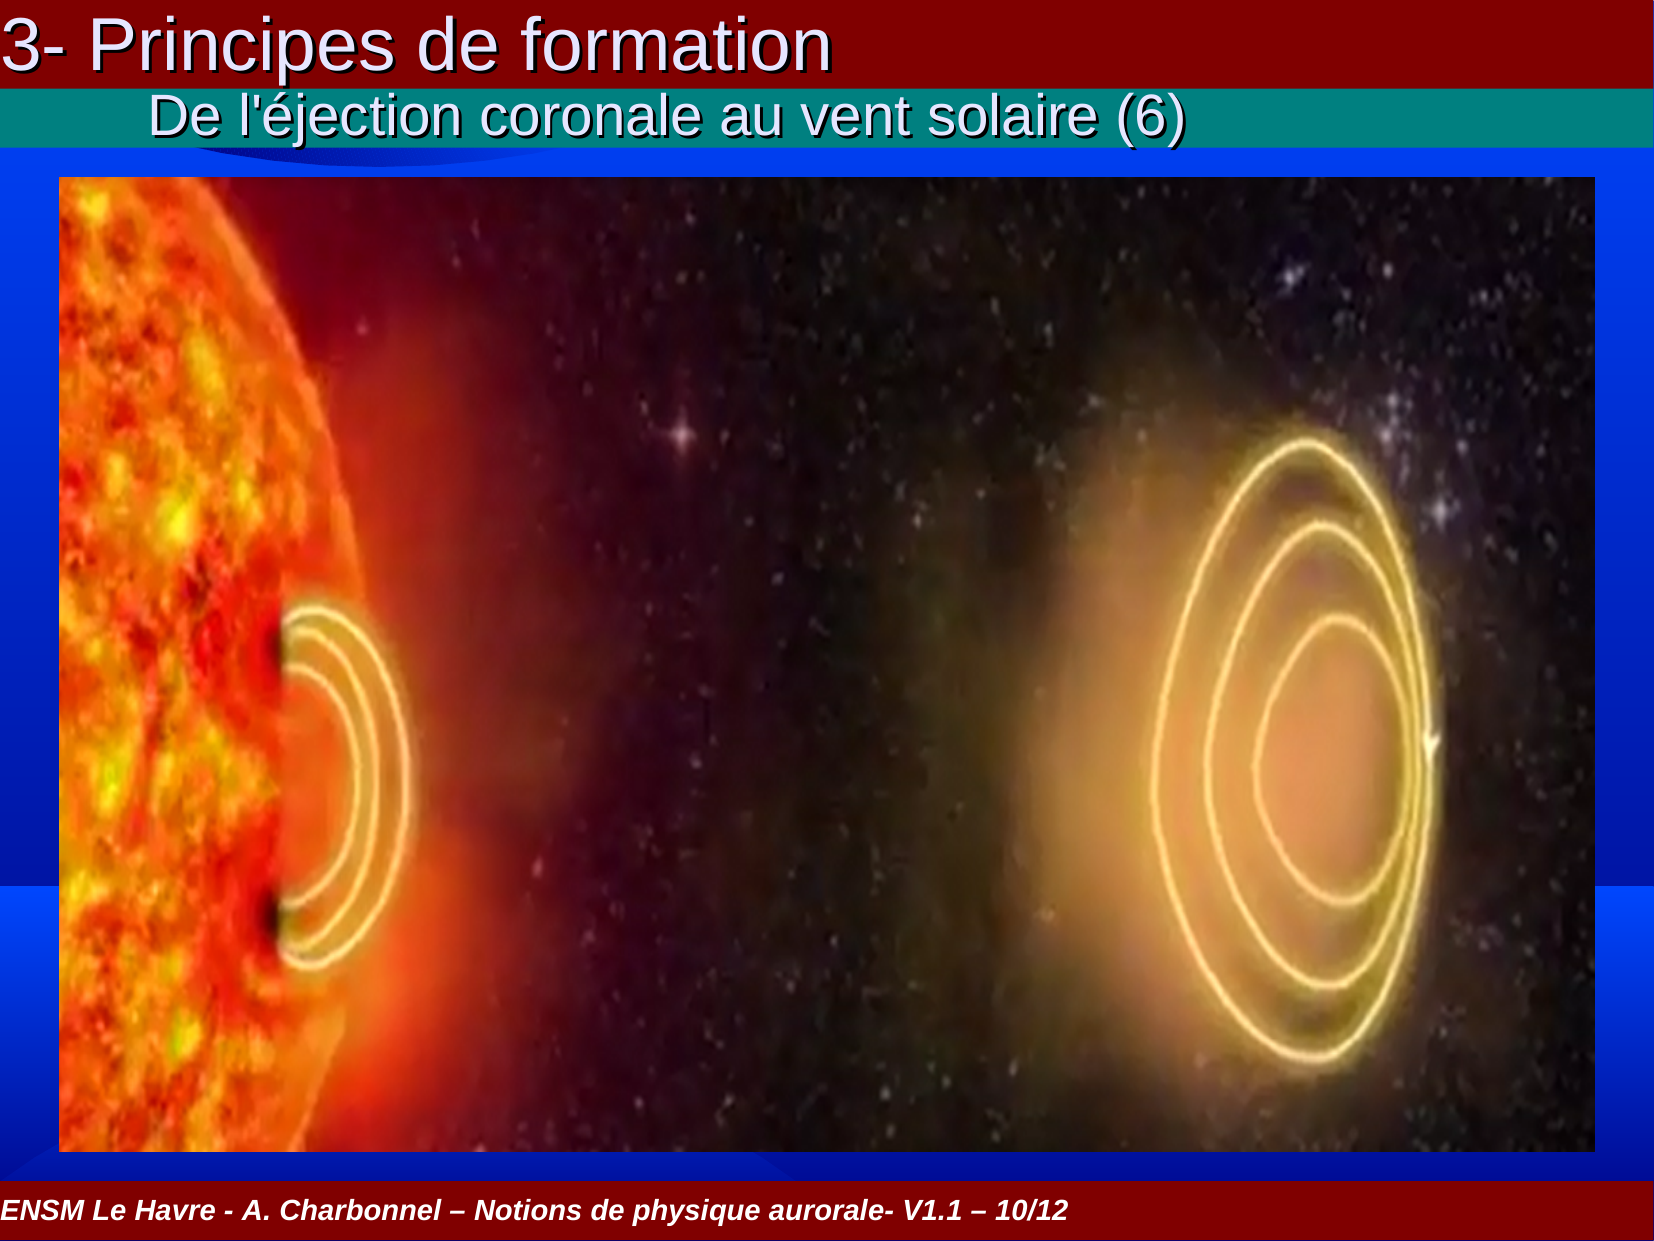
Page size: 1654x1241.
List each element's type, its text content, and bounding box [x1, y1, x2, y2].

title 3- Principes de formation [0, 0, 1654, 89]
title De l'éjection coronale au vent solaire (6) [0, 89, 1654, 148]
picture [59, 177, 1595, 1152]
text_box ENSM Le Havre - A. Charbonnel – Notions de physique aurorale- V1.1 – 10/12 [0, 1181, 1654, 1241]
